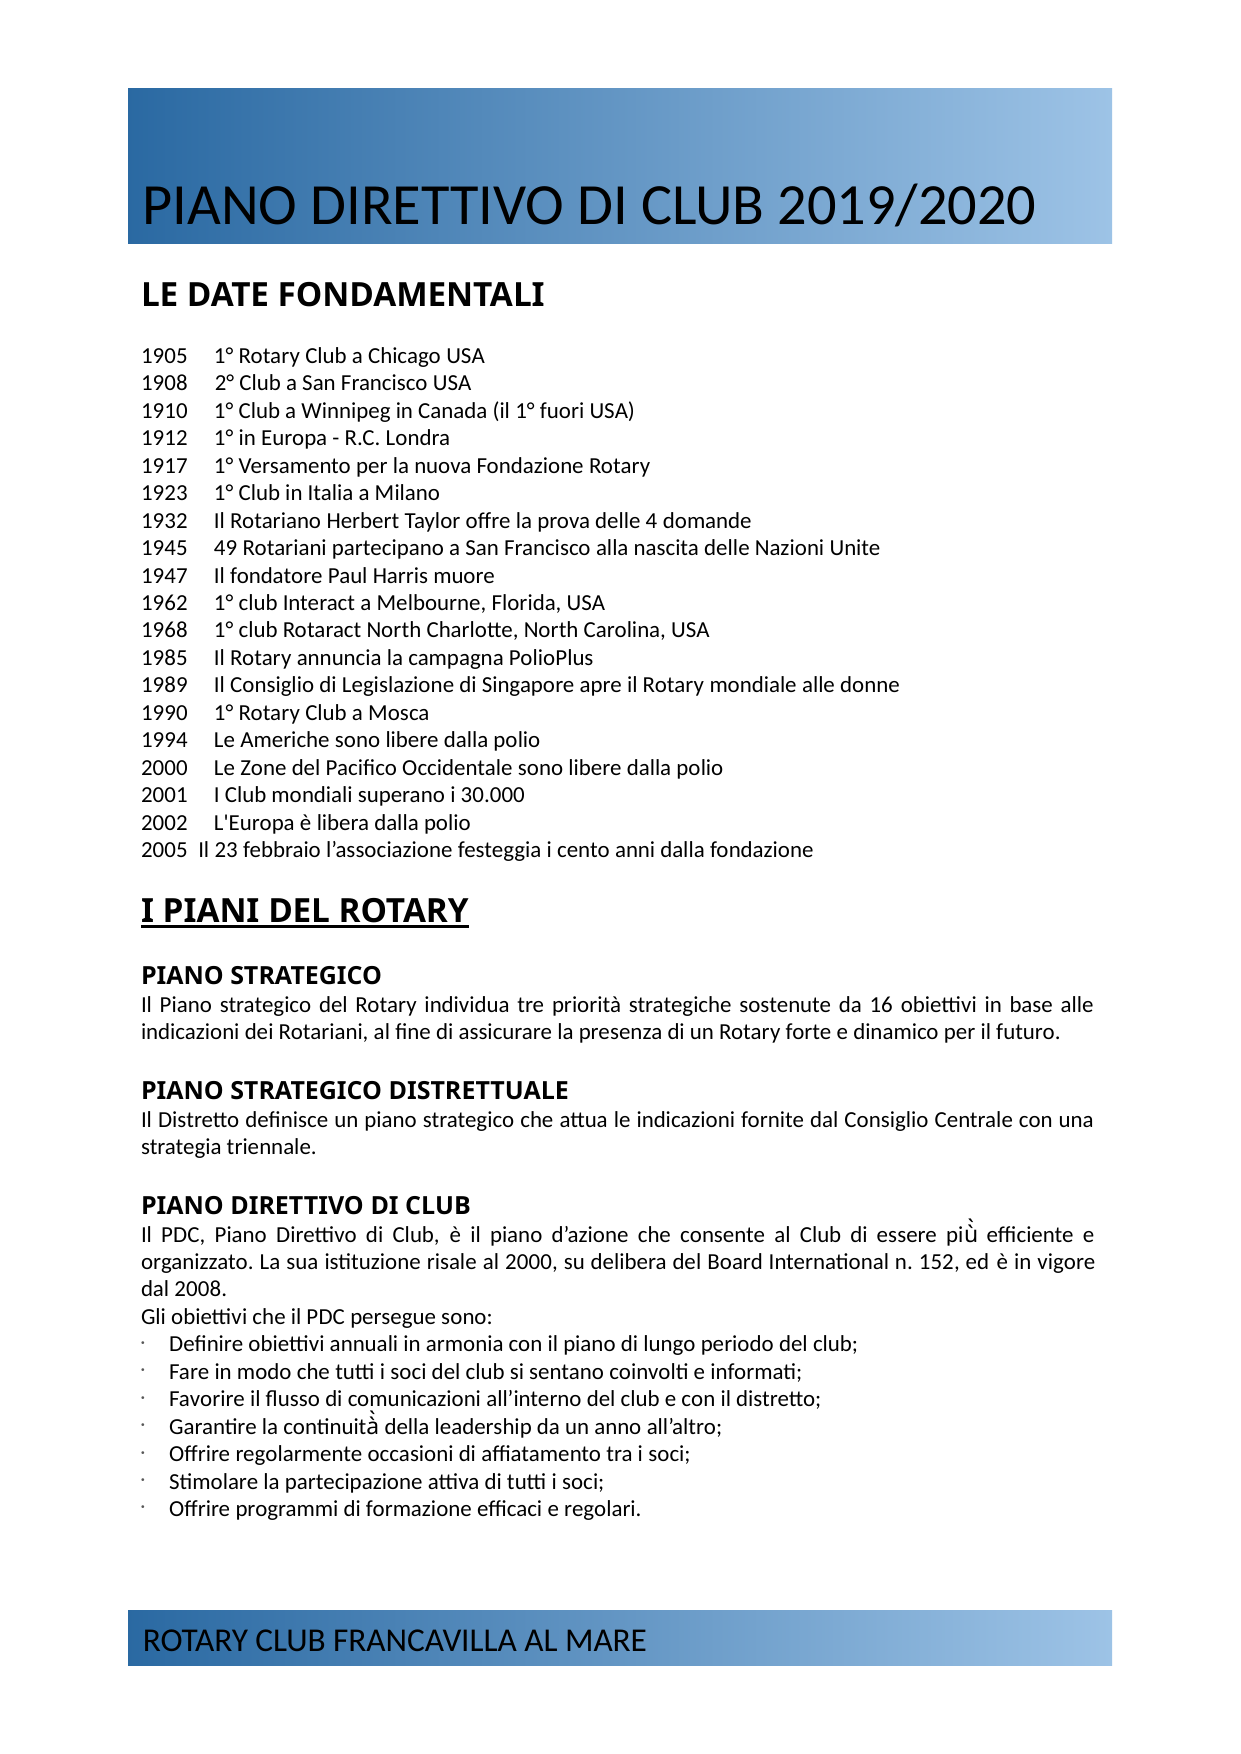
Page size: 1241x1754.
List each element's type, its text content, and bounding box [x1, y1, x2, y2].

text_box ROTARY CLUB FRANCAVILLA AL MARE [128, 1610, 1113, 1666]
text_box LE DATE FONDAMENTALI 1905 1° Rotary Club a Chicago USA 1908 2° Club a San Francisco USA 1910 1° Club a Winnipeg in Canada (il 1° fuori USA) 1912 1° in Europa - R.C. Londra 1917 1° Versamento per la nuova Fondazione Rotary 1923 1° Club in Italia a Milano 1932 Il Rotariano Herbert Taylor offre la prova delle 4 domande 1945 49 Rotariani partecipano a San Francisco alla nascita delle Nazioni Unite 1947 Il fondatore Paul Harris muore 1962 1° club Interact a Melbourne, Florida, USA 1968 1° club Rotaract North Charlotte, North Carolina, USA 1985 Il Rotary annuncia la campagna PolioPlus 1989 Il Consiglio di Legislazione di Singapore apre il Rotary mondiale alle donne 1990 1° Rotary Club a Mosca 1994 Le Americhe sono libere dalla polio 2000 Le Zone del Pacifico Occidentale sono libere dalla polio 2001 I Club mondiali superano i 30.000 2002 L'Europa è libera dalla polio 2005 Il 23 febbraio l’associazione festeggia i cento anni dalla fondazione I PIANI DEL ROTARY PIANO STRATEGICO Il Piano strategico del Rotary individua tre priorità strategiche sostenute da 16 obiettivi in base alle indicazioni dei Rotariani, al fine di assicurare la presenza di un Rotary forte e dinamico per il futuro. PIANO STRATEGICO DISTRETTUALE Il Distretto definisce un piano strategico che attua le indicazioni fornite dal Consiglio Centrale con una strategia triennale. PIANO DIRETTIVO DI CLUB Il PDC, Piano Direttivo di Club, è il piano d’azione che consente al Club di essere più̀ efficiente e organizzato. La sua istituzione risale al 2000, su delibera del Board International n. 152, ed è in vigore dal 2008. Gli obiettivi che il PDC persegue sono: Definire obiettivi annuali in armonia con il piano di lungo periodo del club; Fare in modo che tutti i soci del club si sentano coinvolti e informati; Favorire il flusso di comunicazioni all’interno del club e con il distretto; Garantire la continuità̀ della leadership da un anno all’altro; Offrire regolarmente occasioni di affiatamento tra i soci; Stimolare la partecipazione attiva di tutti i soci; Offrire programmi di formazione efficaci e regolari. [126, 265, 1111, 1529]
text_box PIANO DIRETTIVO DI CLUB 2019/2020 [128, 88, 1113, 244]
